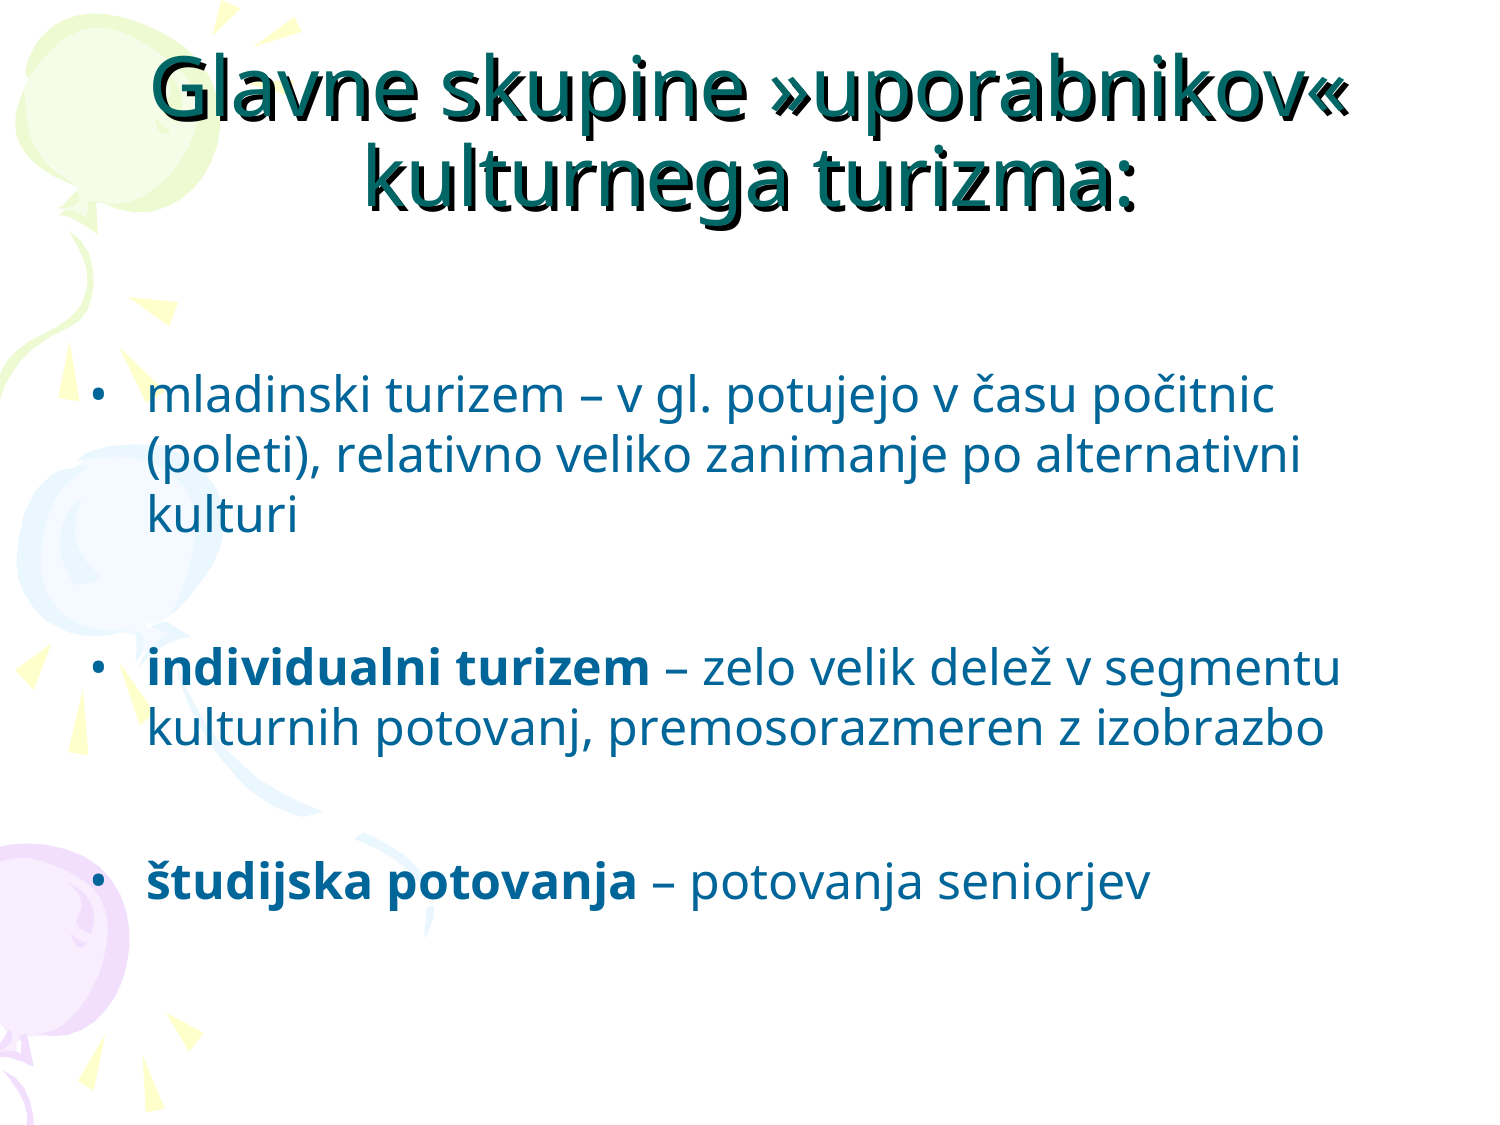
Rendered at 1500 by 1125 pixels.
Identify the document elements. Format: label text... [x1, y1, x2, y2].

title Glavne skupine »uporabnikov« kulturnega turizma: [72, 16, 1426, 233]
list mladinski turizem – v gl. potujejo v času počitnic (poleti), relativno veliko zanimanje po alternativni kulturi individualni turizem – zelo velik delež v segmentu kulturnih potovanj, premosorazmeren z izobrazbo študijska potovanja – potovanja seniorjev [75, 262, 1426, 994]
